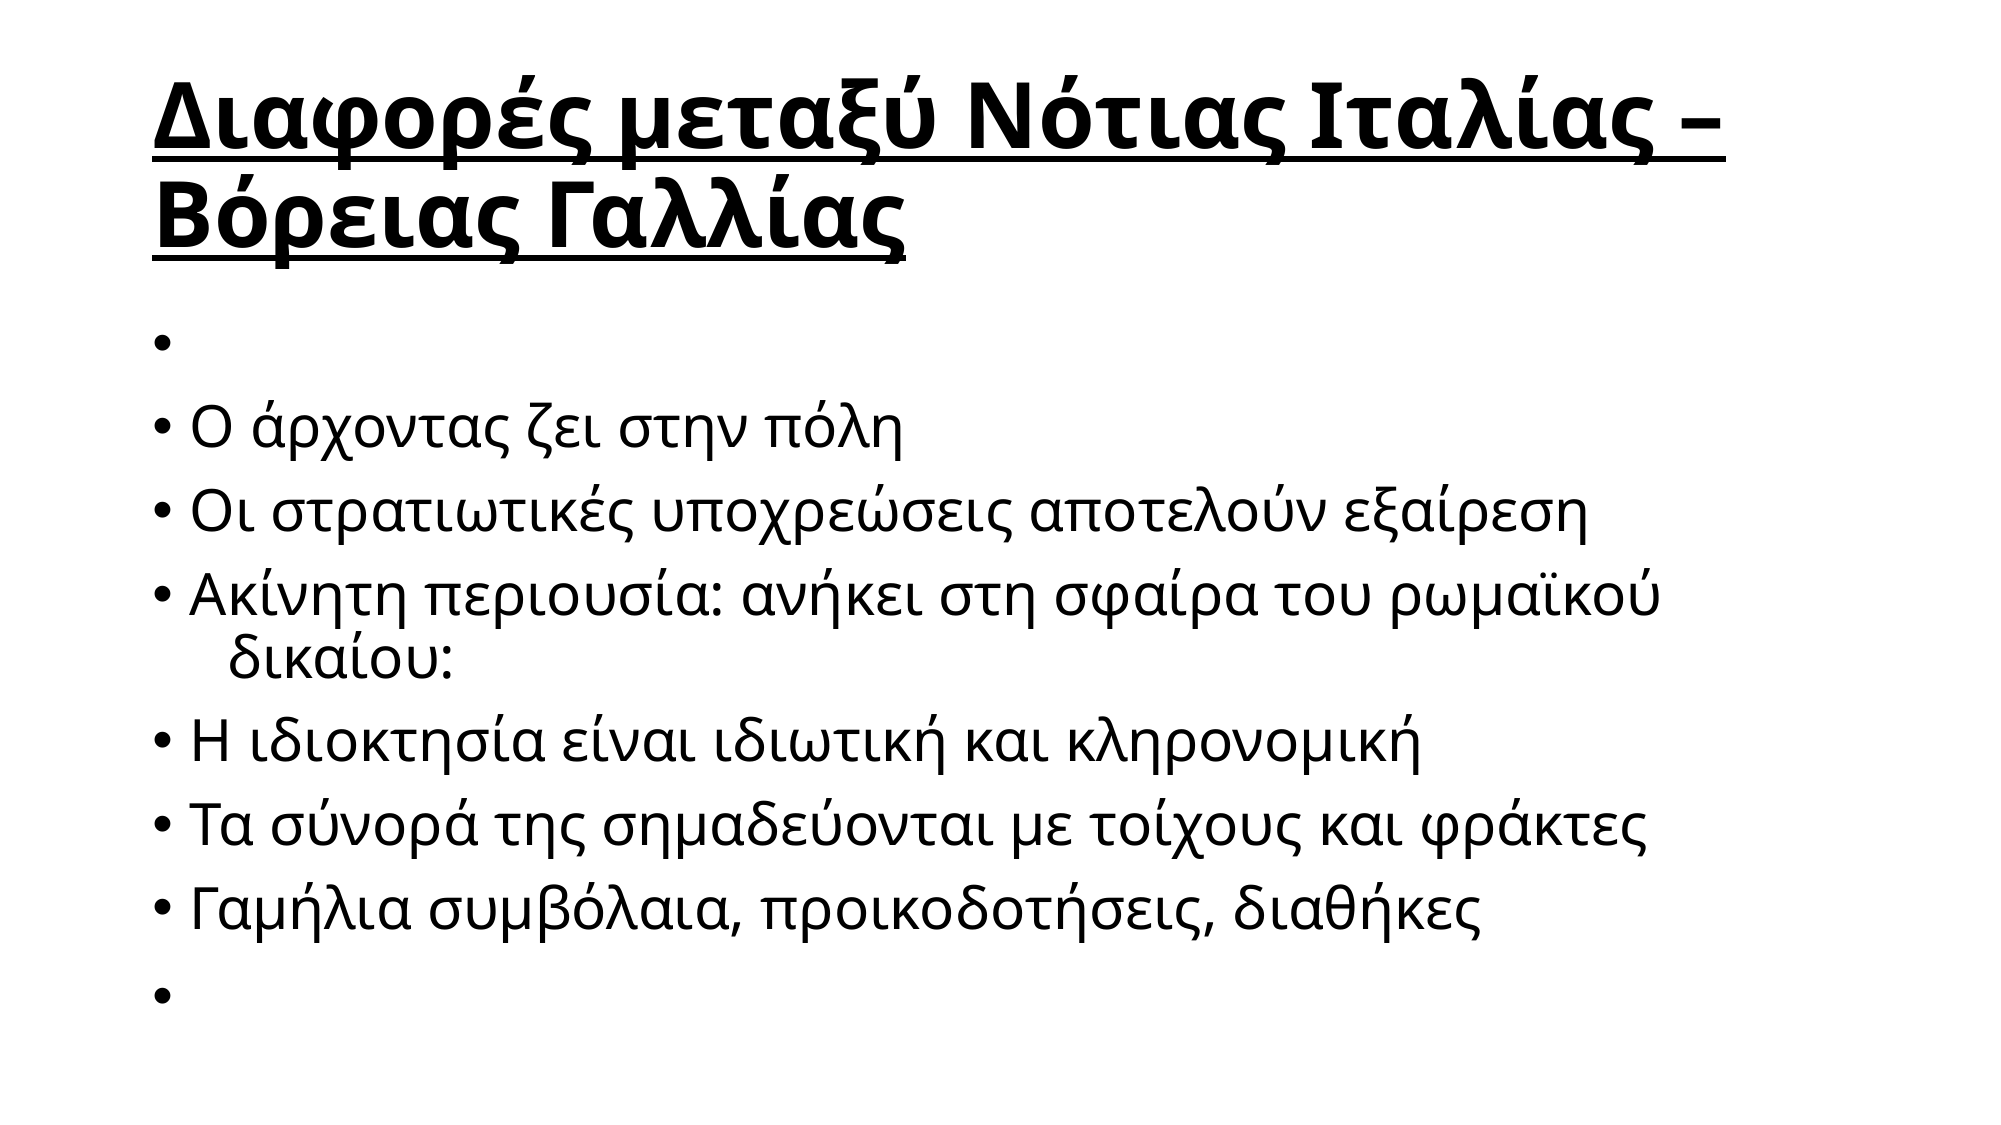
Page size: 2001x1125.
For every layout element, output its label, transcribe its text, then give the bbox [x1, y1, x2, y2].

list Ο άρχοντας ζει στην πόλη Οι στρατιωτικές υποχρεώσεις αποτελούν εξαίρεση Ακίνητη περιουσία: ανήκει στη σφαίρα του ρωμαϊκού δικαίου: Η ιδιοκτησία είναι ιδιωτική και κληρονομική Τα σύνορά της σημαδεύονται με τοίχους και φράκτες Γαμήλια συμβόλαια, προικοδοτήσεις, διαθήκες [137, 299, 1863, 1014]
title Διαφορές μεταξύ Νότιας Ιταλίας – Βόρειας Γαλλίας [137, 59, 1863, 278]
